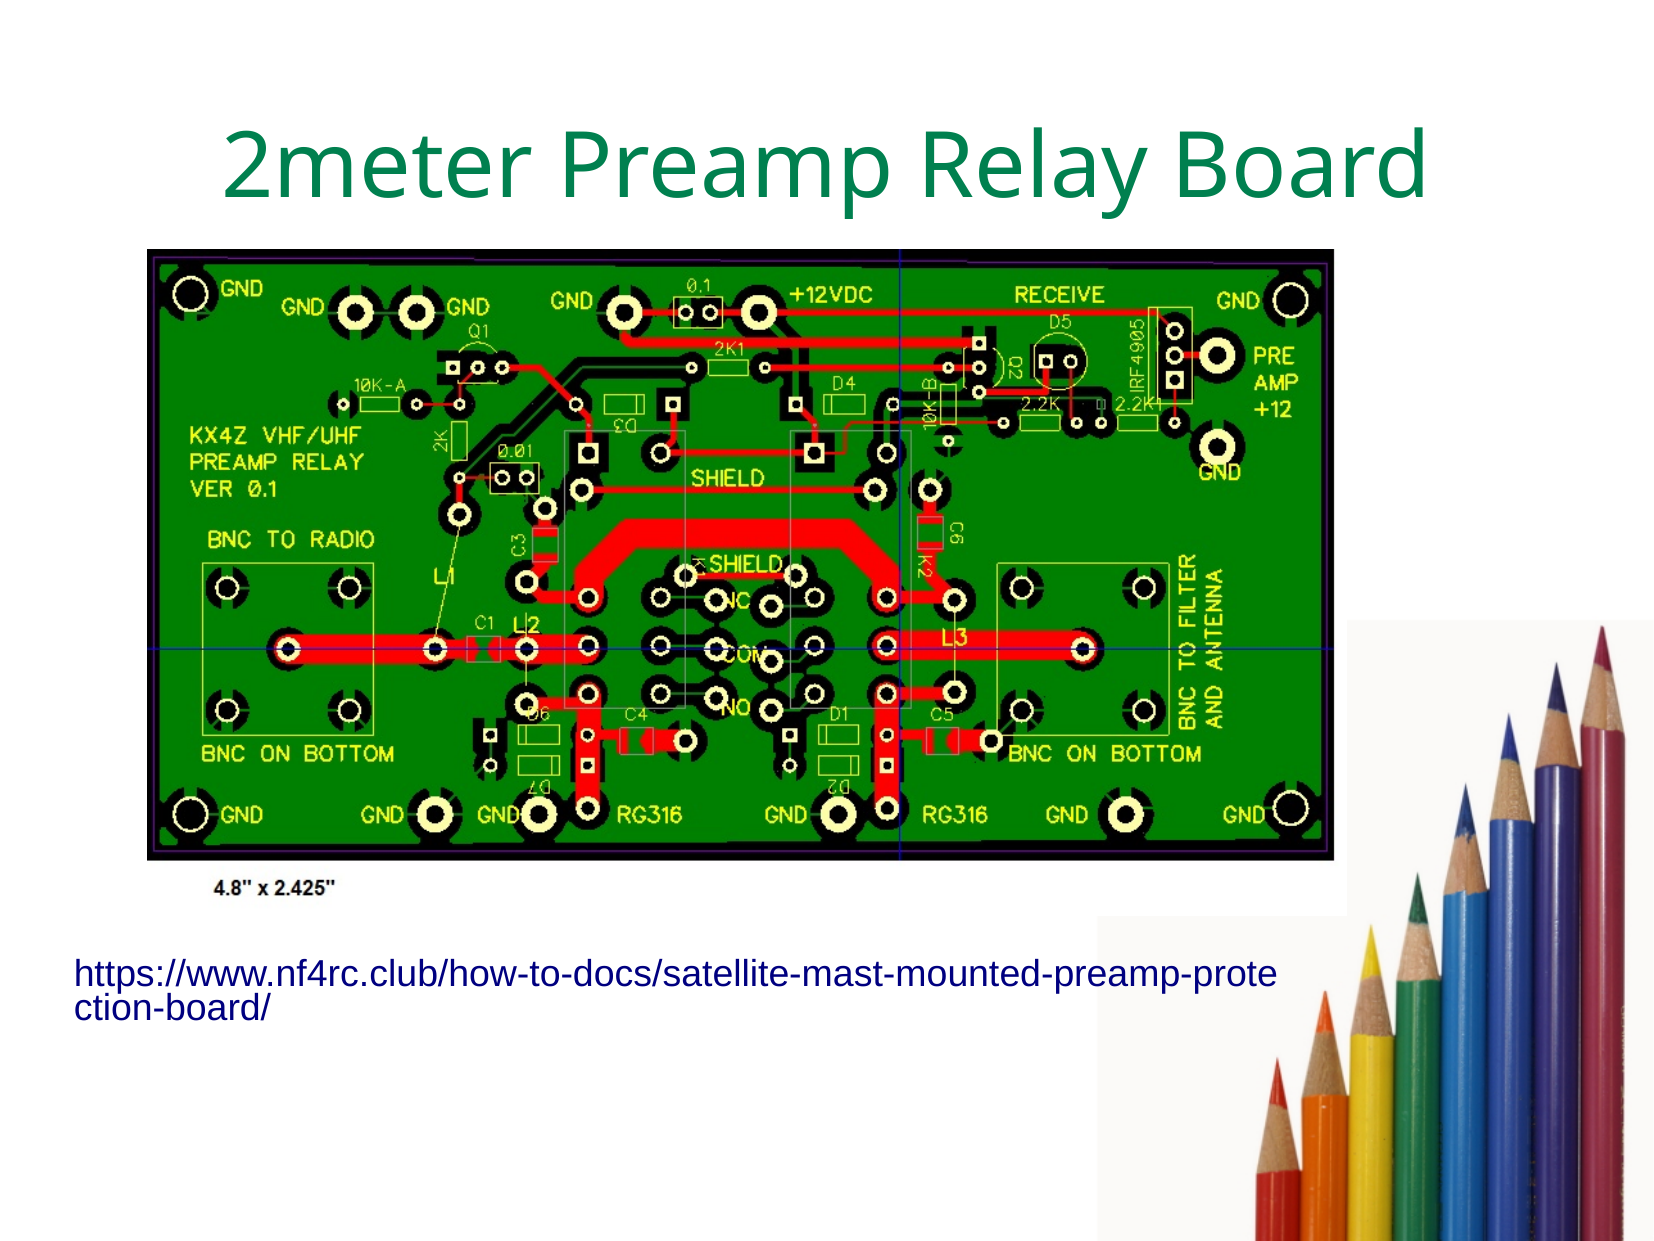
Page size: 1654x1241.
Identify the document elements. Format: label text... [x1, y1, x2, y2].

text_box https://www.nf4rc.club/how-to-docs/satellite-mast-mounted-preamp-protection-board/ [59, 944, 1300, 1063]
picture [0, 0, 1654, 1241]
title 2meter Preamp Relay Board [147, 59, 1506, 266]
